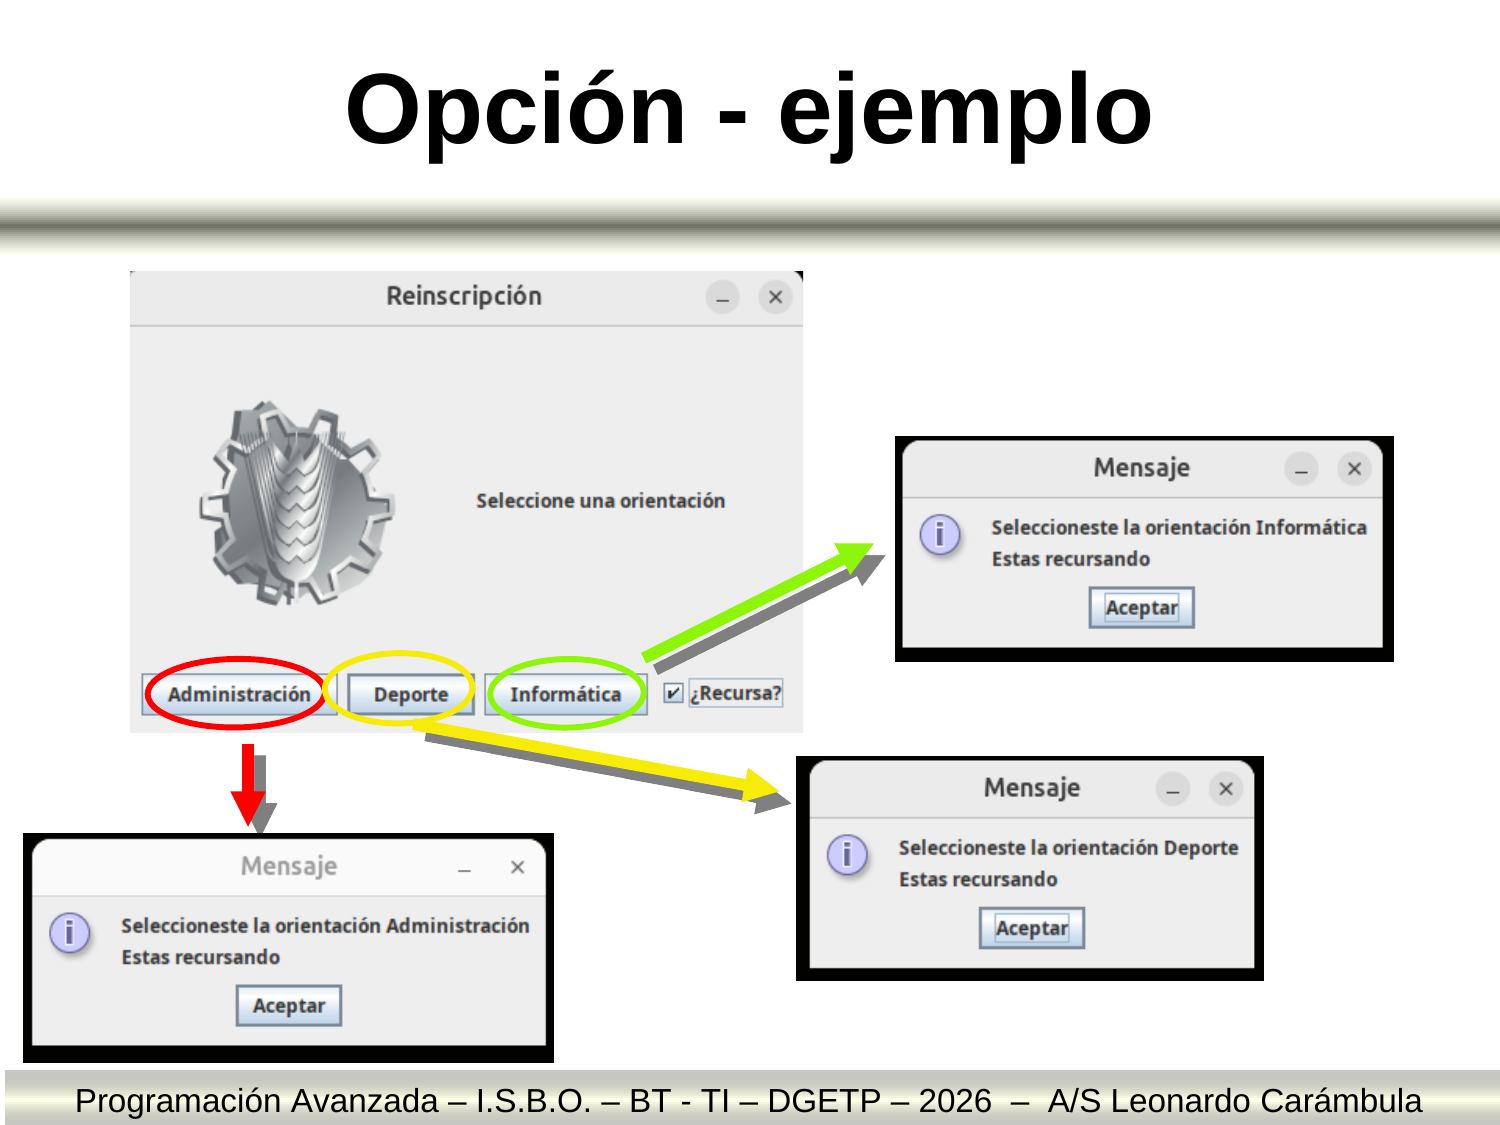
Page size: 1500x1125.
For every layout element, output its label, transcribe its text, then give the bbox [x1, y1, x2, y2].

picture [129, 271, 804, 733]
picture [796, 756, 1264, 981]
picture [328, 657, 469, 720]
picture [23, 833, 554, 1063]
picture [151, 662, 321, 724]
title Opción - ejemplo [0, 9, 1500, 198]
picture [895, 436, 1394, 662]
